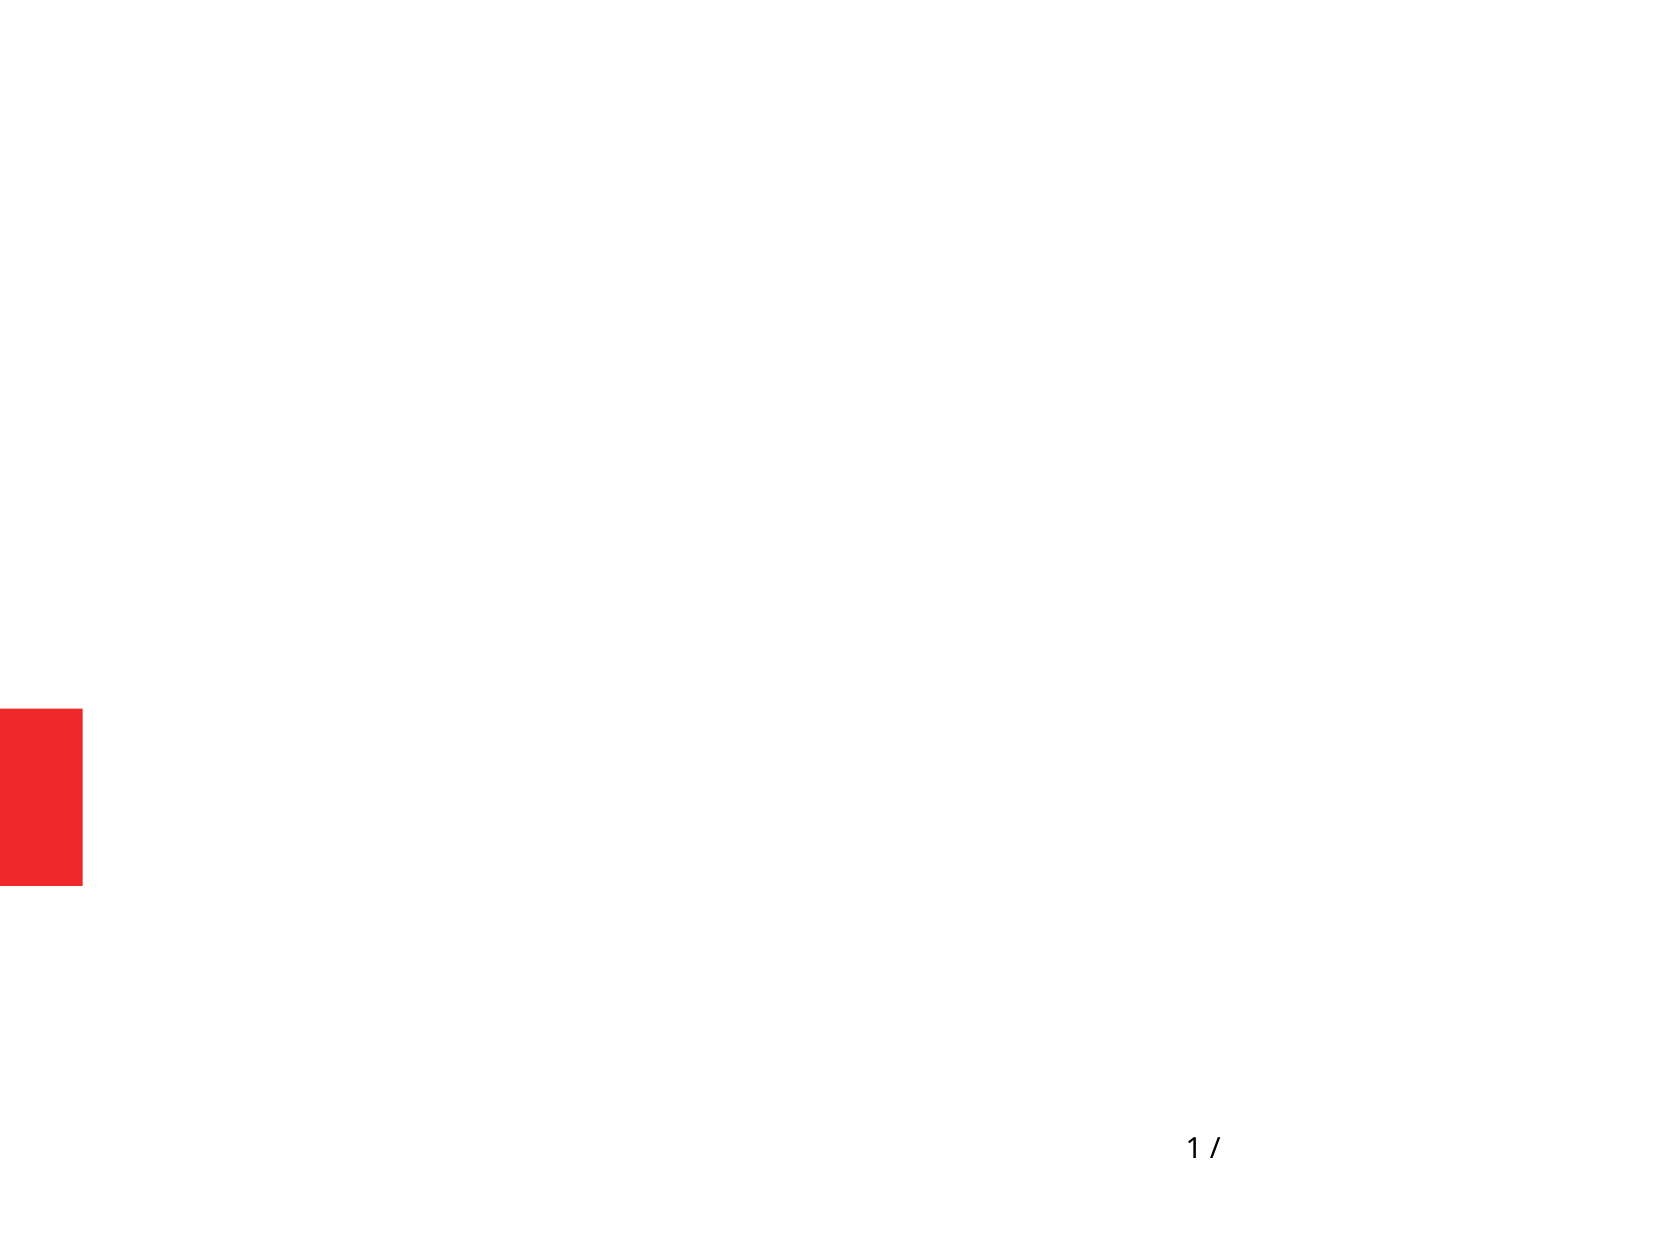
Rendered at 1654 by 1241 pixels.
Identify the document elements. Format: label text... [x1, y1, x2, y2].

text_box / [1185, 1129, 1571, 1216]
